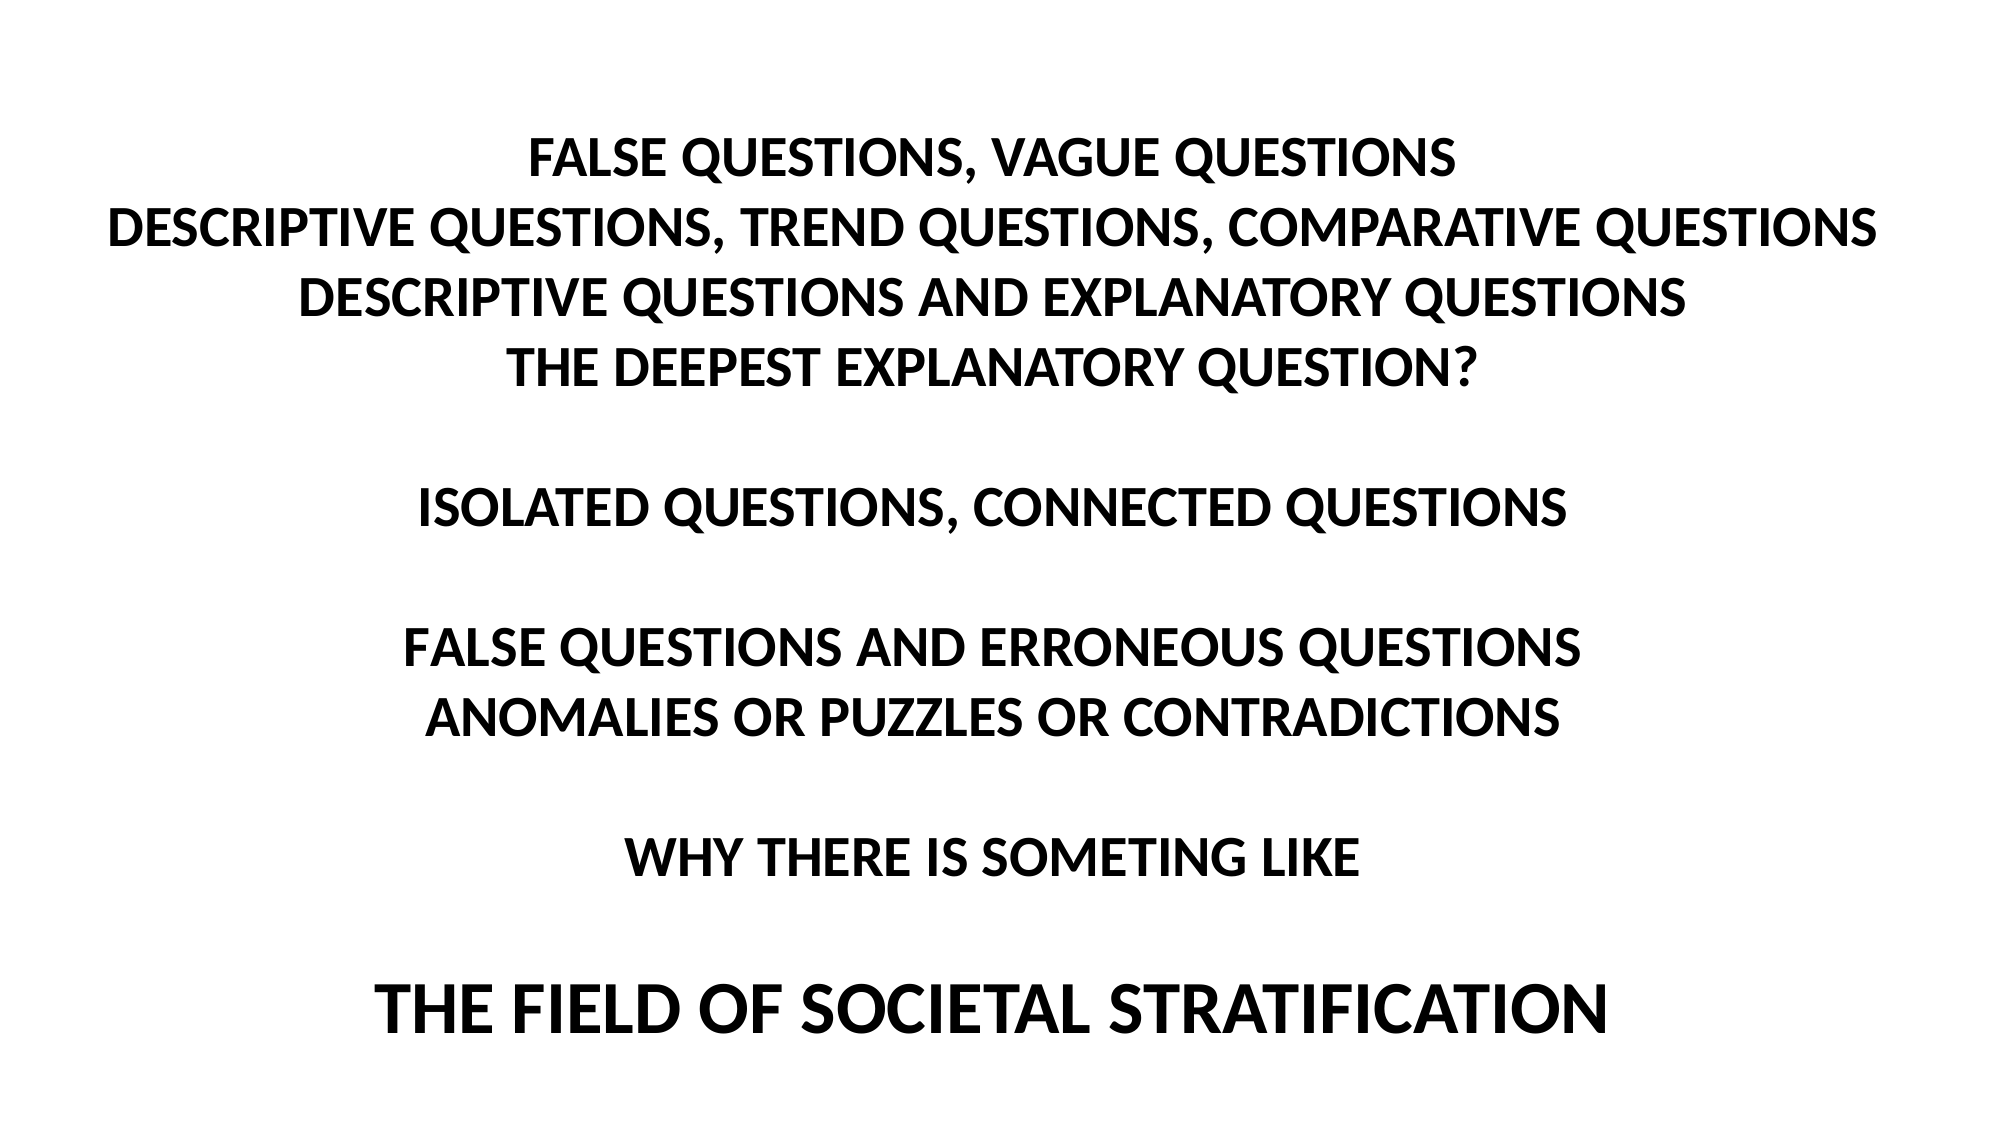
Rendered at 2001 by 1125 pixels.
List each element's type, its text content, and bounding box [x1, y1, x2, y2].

text_box FALSE QUESTIONS, VAGUE QUESTIONS DESCRIPTIVE QUESTIONS, TREND QUESTIONS, COMPARATIVE QUESTIONS DESCRIPTIVE QUESTIONS AND EXPLANATORY QUESTIONS THE DEEPEST EXPLANATORY QUESTION? ISOLATED QUESTIONS, CONNECTED QUESTIONS FALSE QUESTIONS AND ERRONEOUS QUESTIONS ANOMALIES OR PUZZLES OR CONTRADICTIONS WHY THERE IS SOMETING LIKE THE FIELD OF SOCIETAL STRATIFICATION [85, 111, 1901, 1066]
